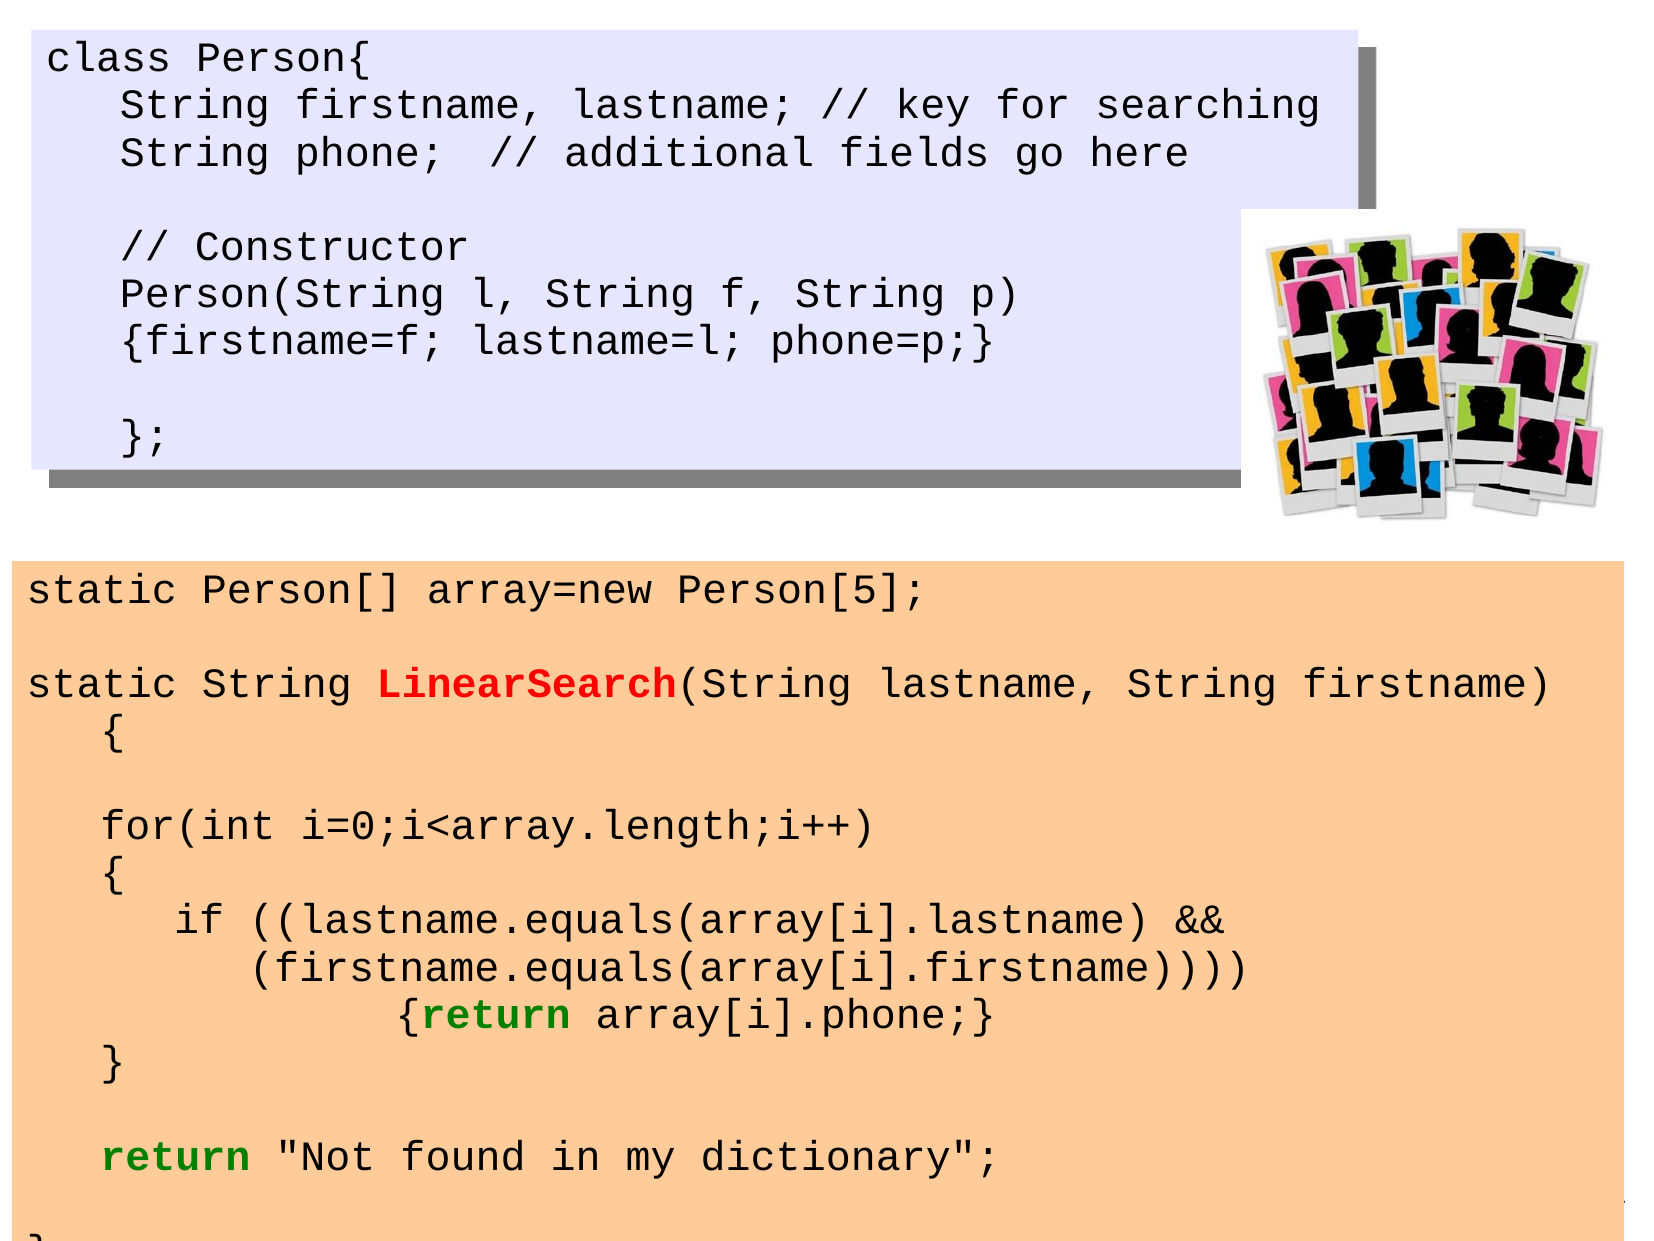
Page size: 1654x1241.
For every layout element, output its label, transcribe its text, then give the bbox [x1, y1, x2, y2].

picture [1241, 209, 1620, 534]
text_box static Person[] array=new Person[5]; static String LinearSearch(String lastname, String firstname) { for(int i=0;i<array.length;i++) { if ((lastname.equals(array[i].lastname) && (firstname.equals(array[i].firstname)))) {return array[i].phone;} } return "Not found in my dictionary"; } [11, 561, 1625, 1241]
text_box class Person{ String firstname, lastname; // key for searching String phone; // additional fields go here // Constructor Person(String l, String f, String p) {firstname=f; lastname=l; phone=p;} }; [31, 29, 1359, 448]
